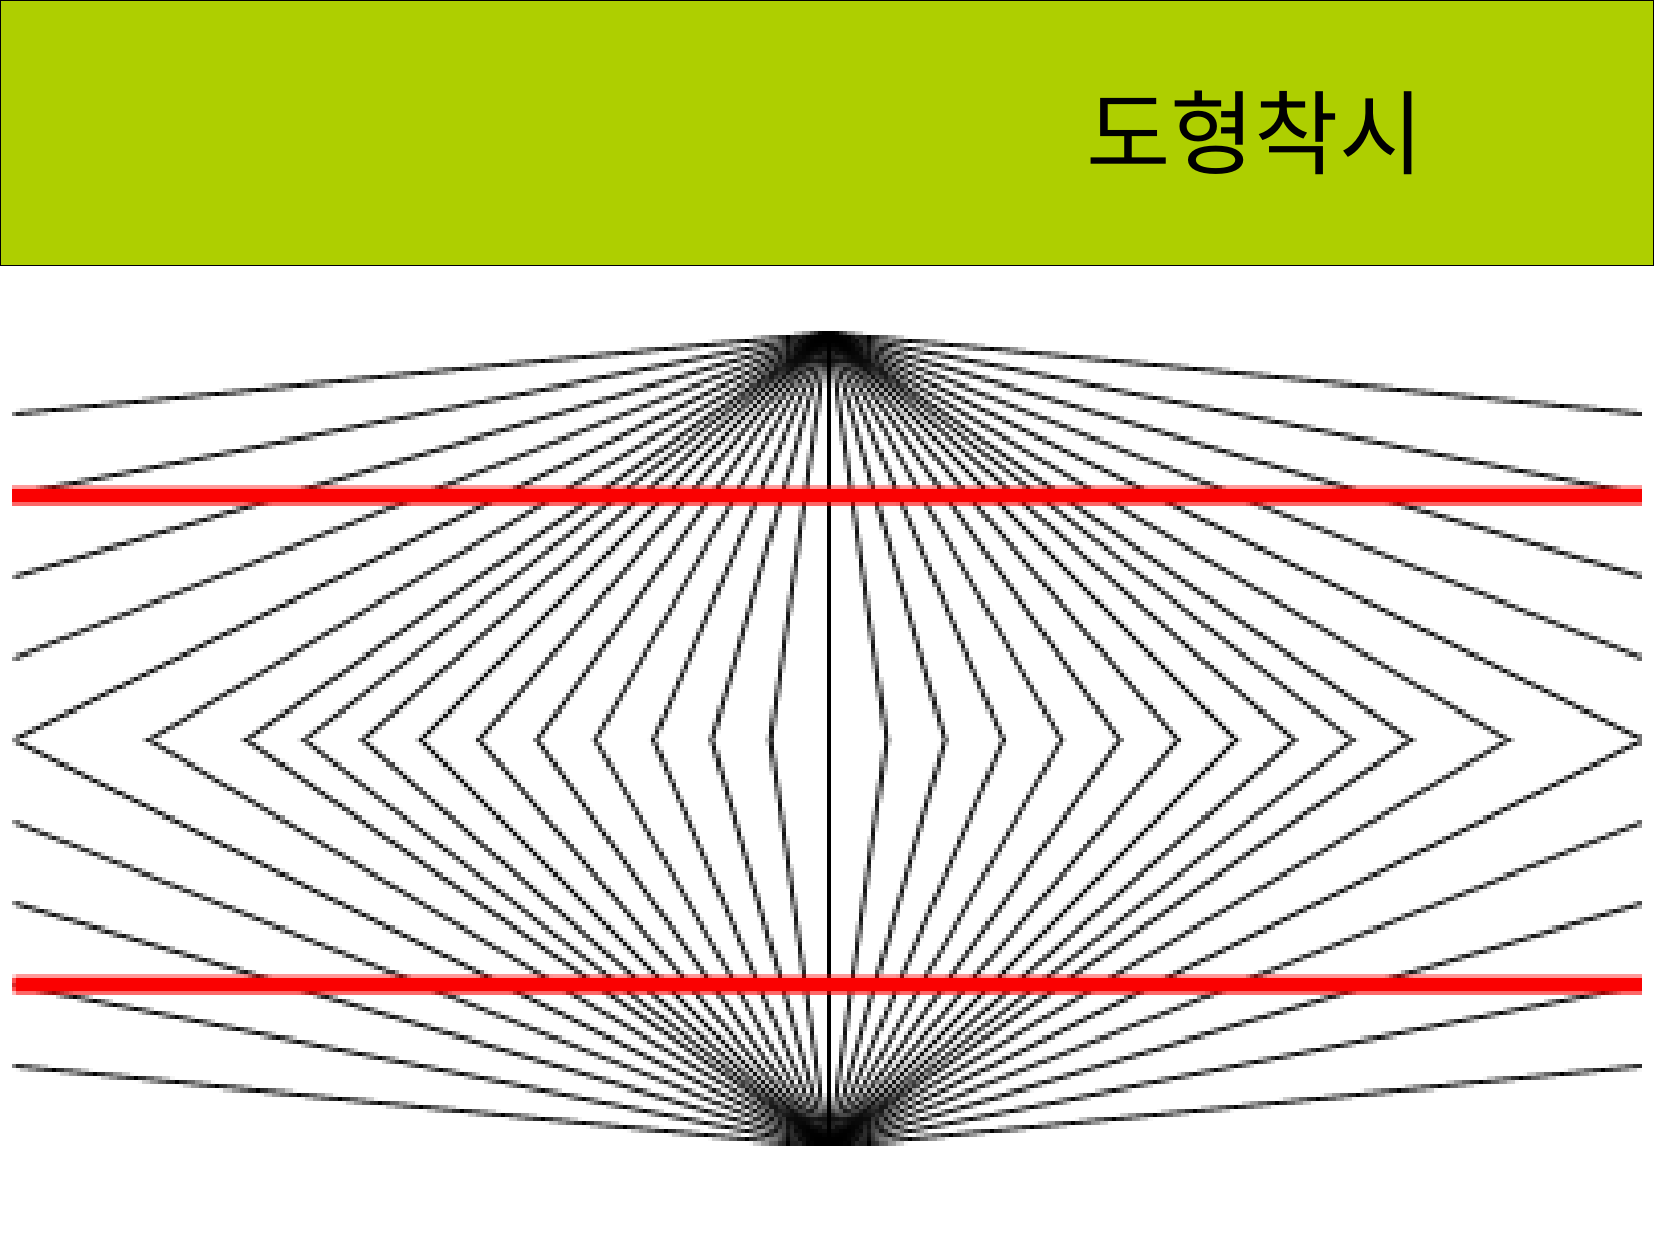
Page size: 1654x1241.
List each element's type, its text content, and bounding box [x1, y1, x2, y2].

title 도형착시 [885, 49, 1625, 207]
picture [12, 331, 1642, 1146]
